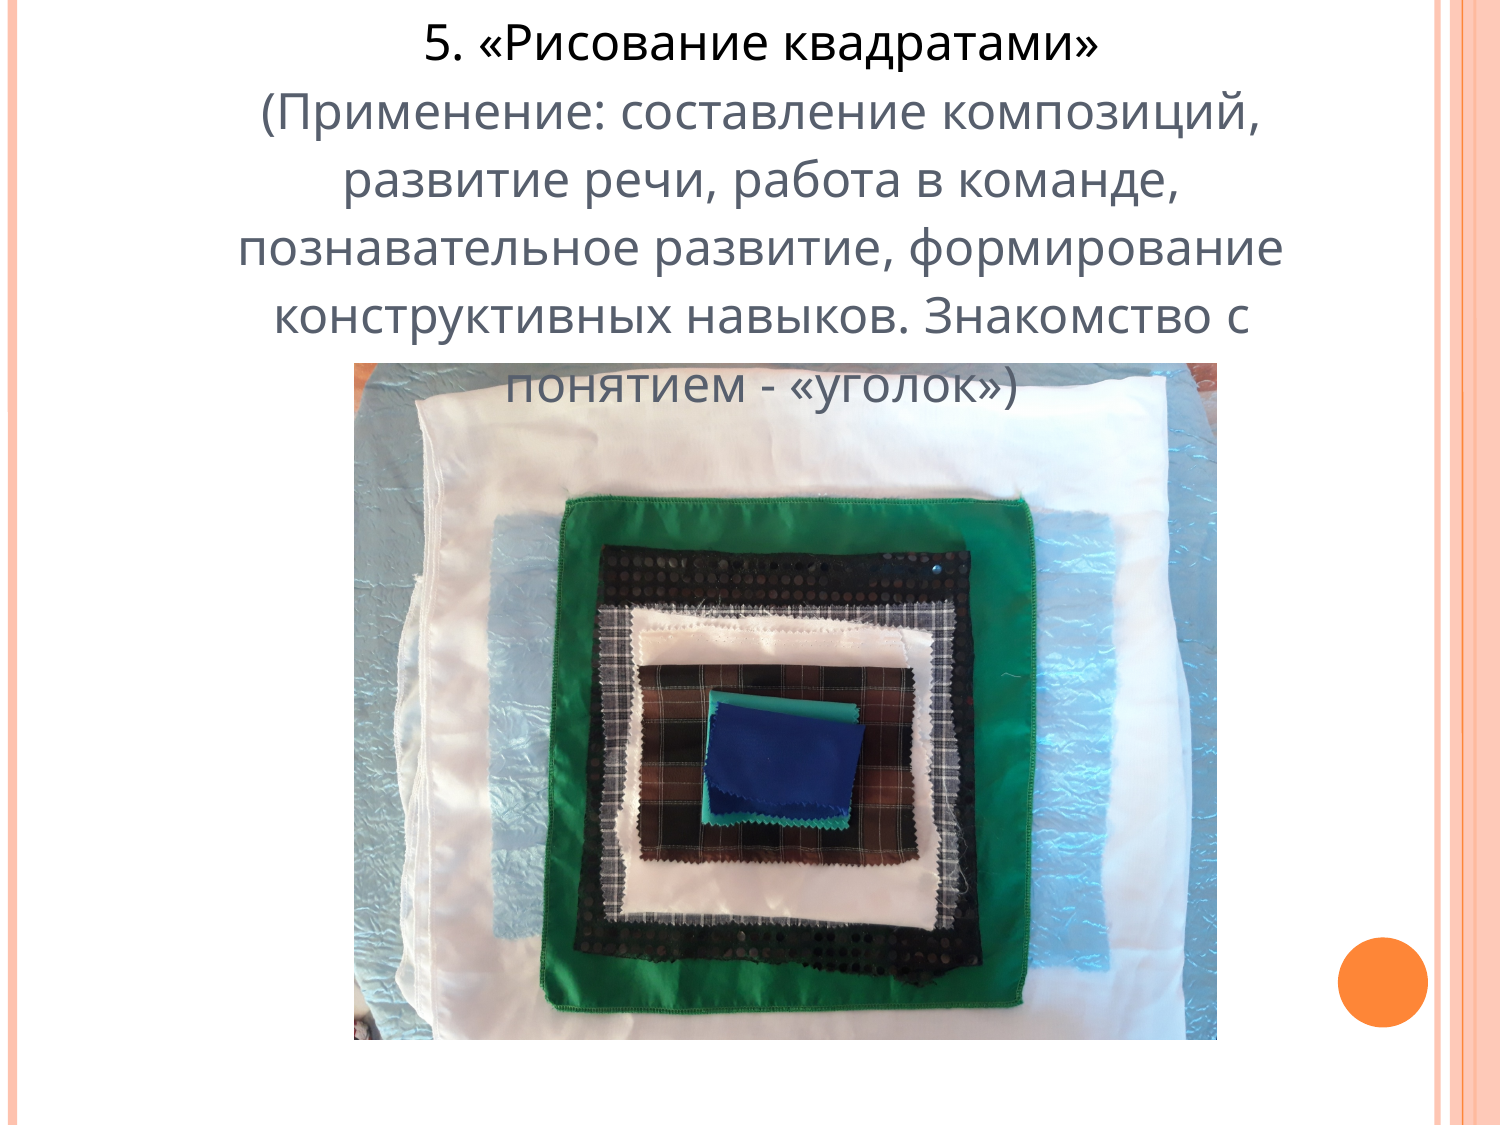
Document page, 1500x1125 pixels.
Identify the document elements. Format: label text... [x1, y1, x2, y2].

text_box 5. «Рисование квадратами» (Применение: составление композиций, развитие речи, работа в команде, познавательное развитие, формирование конструктивных навыков. Знакомство с понятием - «уголок») [182, 0, 1341, 425]
picture [354, 425, 1217, 1040]
